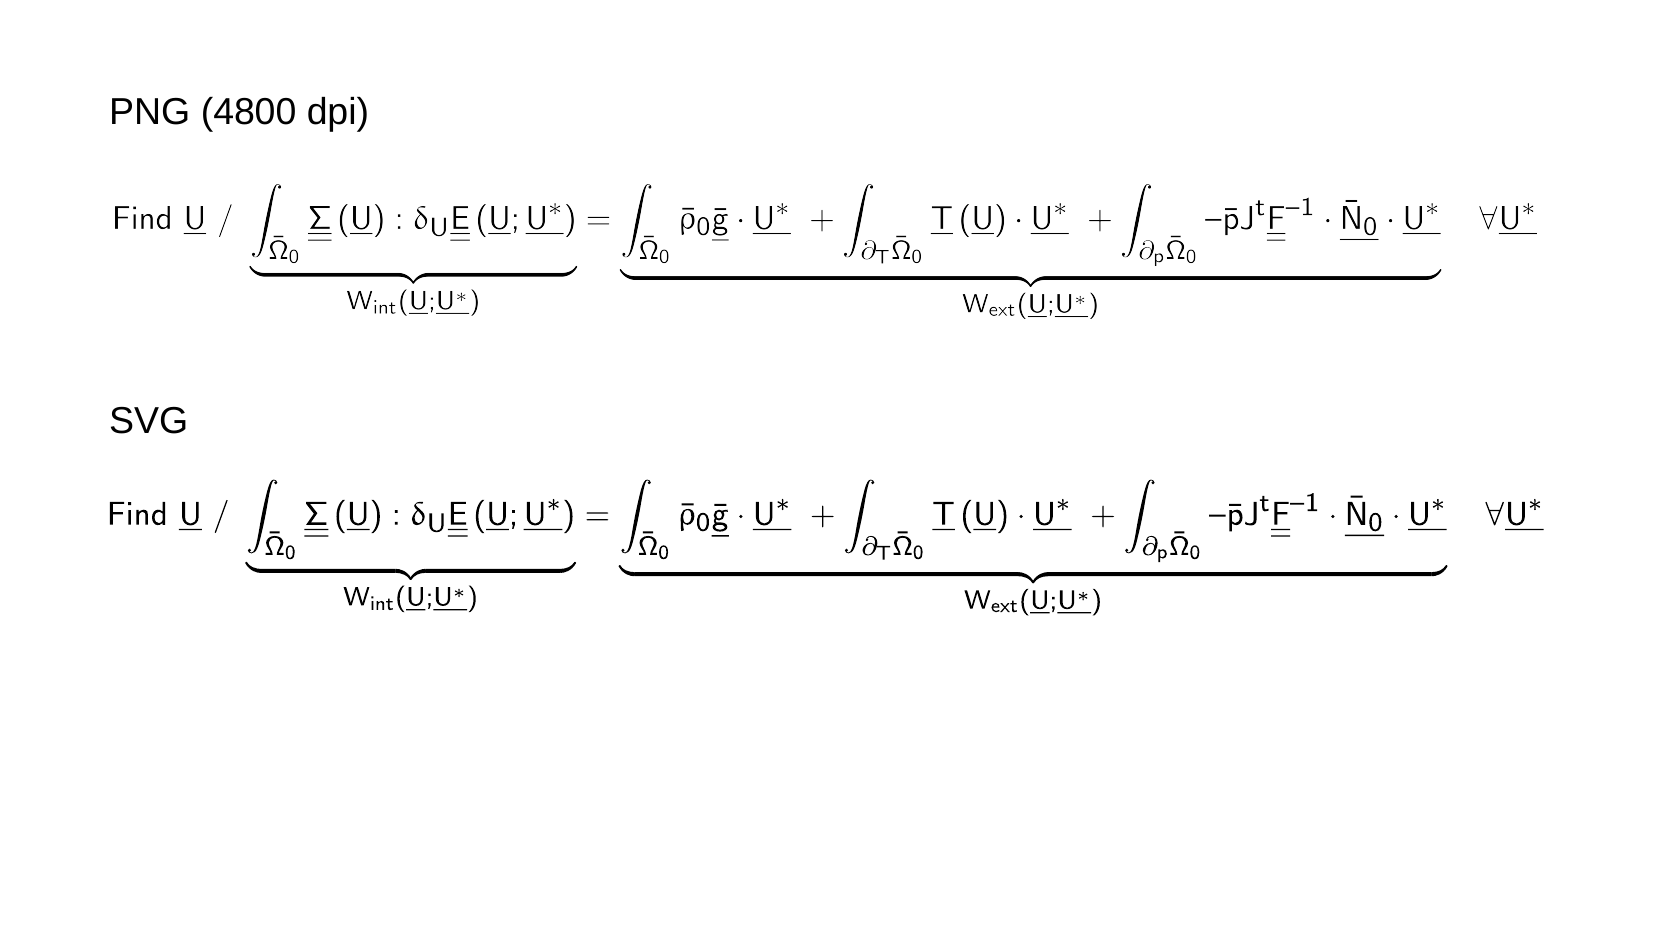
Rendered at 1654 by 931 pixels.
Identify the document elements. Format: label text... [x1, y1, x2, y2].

text_box [1078, 591, 1088, 601]
text_box [1229, 509, 1243, 532]
text_box [1347, 501, 1366, 525]
text_box [343, 587, 370, 606]
text_box [182, 501, 199, 526]
text_box [408, 587, 423, 606]
text_box [1485, 501, 1504, 526]
text_box [214, 499, 228, 534]
text_box [1529, 498, 1541, 511]
text_box [489, 501, 506, 526]
text_box [913, 545, 923, 560]
text_box [964, 590, 991, 609]
text_box [435, 587, 451, 606]
text_box [1059, 590, 1075, 610]
text_box [306, 501, 327, 525]
text_box [1092, 588, 1100, 616]
text_box [1190, 545, 1200, 560]
text_box [397, 585, 405, 613]
text_box [336, 499, 345, 534]
text_box [386, 598, 393, 611]
text_box [433, 585, 476, 613]
text_box [1245, 501, 1257, 526]
text_box [811, 505, 834, 528]
text_box [893, 535, 912, 555]
text_box [844, 479, 875, 554]
text_box [755, 501, 773, 526]
text_box [933, 501, 954, 525]
text_box [1021, 588, 1029, 616]
text_box [454, 588, 464, 598]
text_box [1057, 498, 1069, 511]
text_box PNG (4800 dpi) [94, 82, 438, 182]
text_box [777, 498, 788, 511]
text_box [1142, 535, 1158, 556]
text_box [1411, 501, 1428, 526]
text_box [564, 499, 573, 534]
text_box [247, 479, 278, 554]
text_box [963, 499, 972, 534]
text_box [639, 535, 657, 555]
text_box [429, 513, 444, 533]
text_box [618, 565, 1448, 584]
text_box [450, 501, 467, 525]
text_box [1036, 501, 1053, 526]
text_box [680, 508, 695, 532]
text_box [411, 501, 425, 526]
text_box [697, 512, 709, 532]
text_box [1125, 479, 1155, 554]
text_box [245, 561, 577, 580]
text_box [712, 509, 728, 532]
text_box [136, 509, 148, 525]
text_box [621, 479, 651, 554]
text_box [997, 499, 1007, 534]
text_box [1307, 493, 1318, 512]
text_box [548, 498, 559, 511]
text_box [1091, 505, 1115, 528]
text_box [862, 535, 891, 560]
text_box [376, 600, 385, 610]
text_box [152, 501, 166, 526]
text_box [1170, 535, 1189, 555]
text_box [371, 499, 380, 534]
text_box [659, 545, 669, 560]
text_box [1259, 495, 1269, 512]
text_box [349, 501, 367, 526]
text_box [1274, 501, 1289, 525]
text_box [1032, 590, 1047, 610]
text_box [1369, 512, 1382, 532]
text_box [991, 600, 1017, 613]
text_box [265, 535, 284, 555]
text_box [1432, 498, 1444, 511]
text_box [1158, 549, 1167, 563]
text_box [109, 501, 125, 525]
text_box SVG [94, 392, 367, 449]
picture [115, 184, 1537, 319]
text_box [285, 545, 295, 560]
text_box [526, 501, 544, 526]
text_box [976, 501, 993, 526]
text_box [1508, 501, 1525, 526]
text_box [475, 499, 485, 534]
